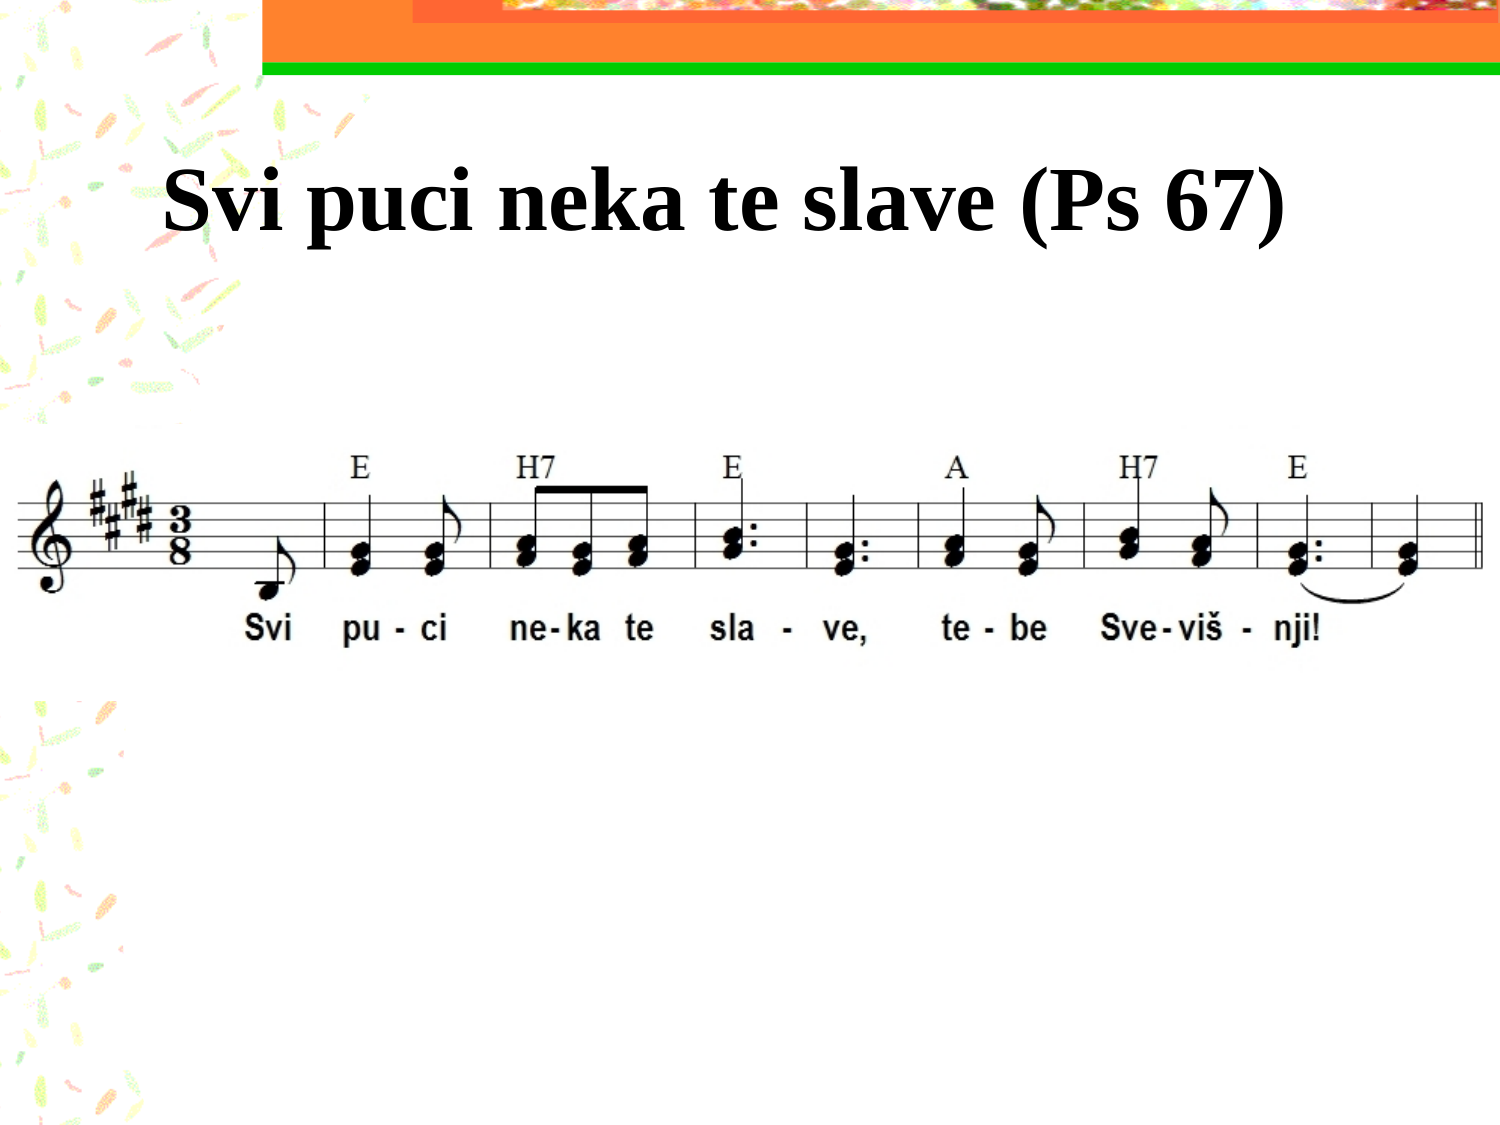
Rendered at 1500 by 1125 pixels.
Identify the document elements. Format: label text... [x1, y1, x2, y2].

text_box Svi puci neka te slave (Ps 67) [87, 99, 1363, 288]
picture [0, 0, 1500, 1125]
picture [412, 0, 1500, 23]
